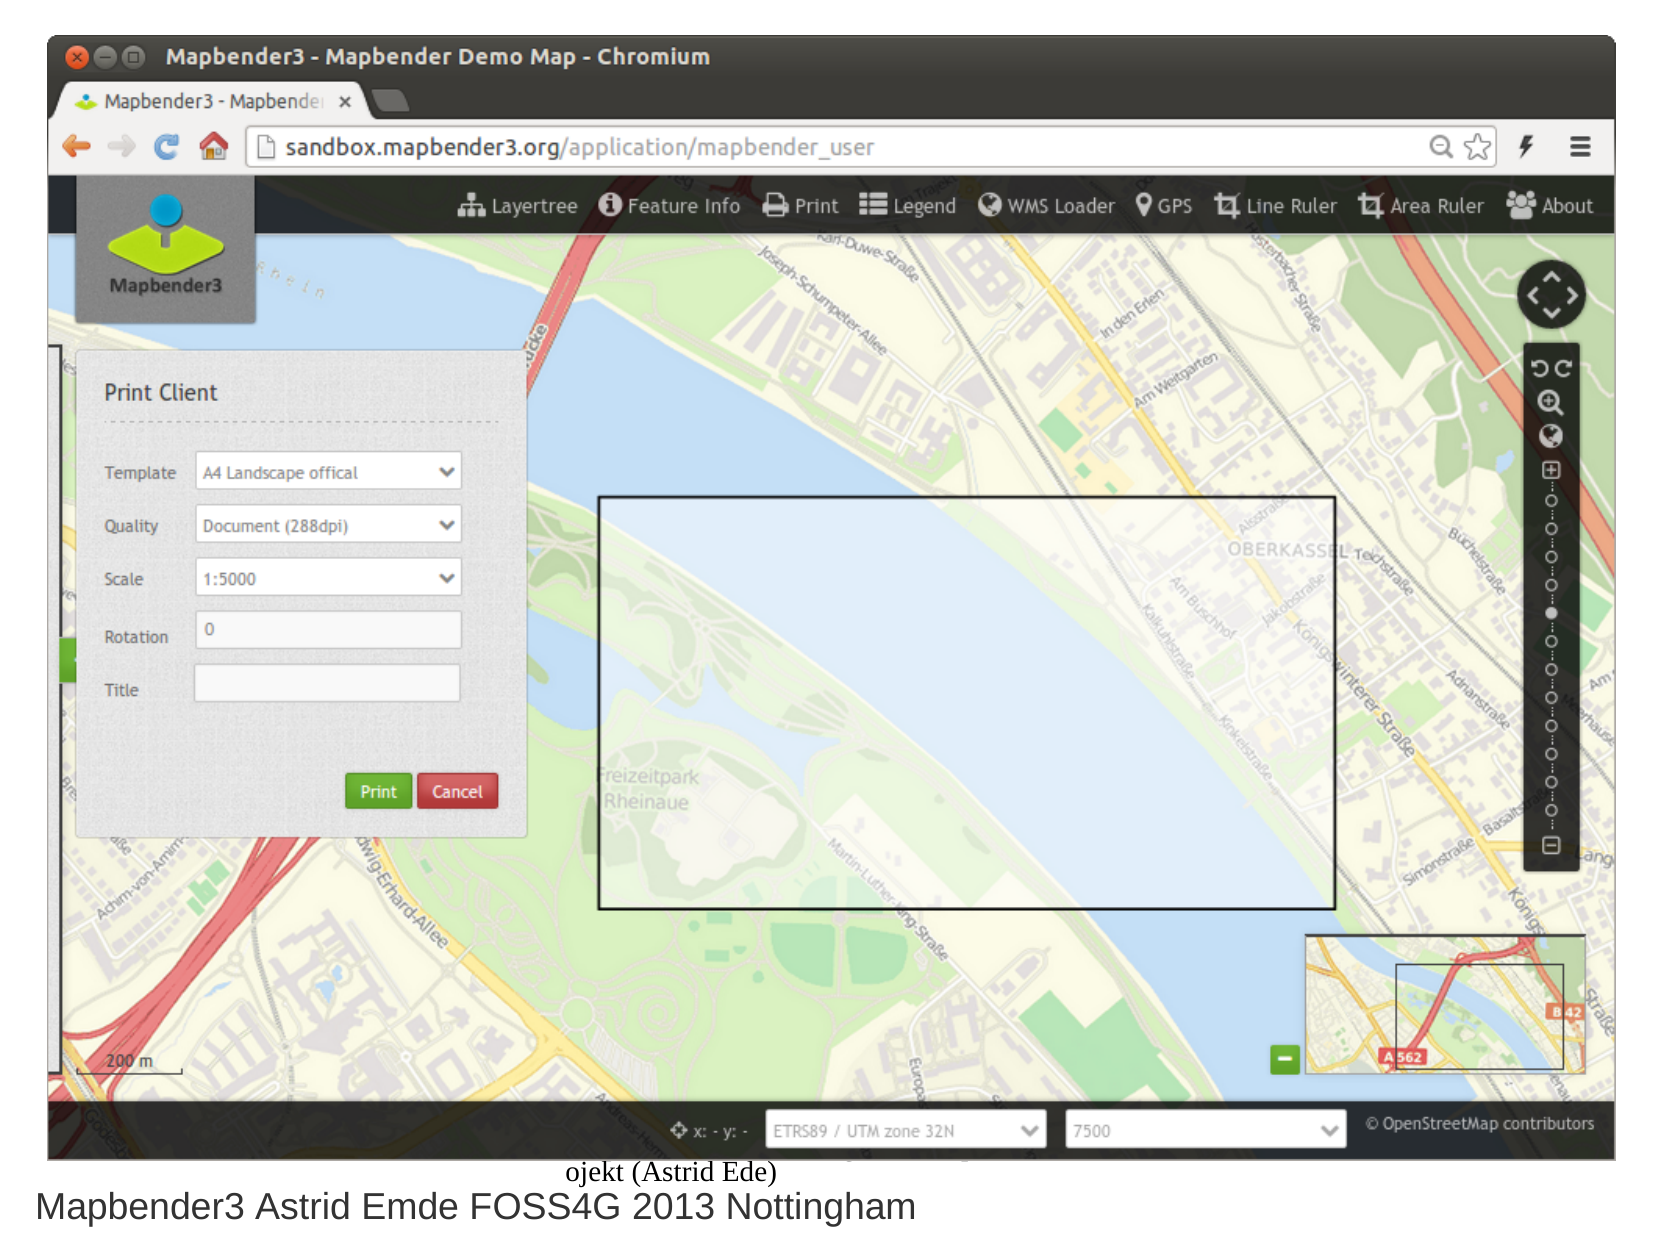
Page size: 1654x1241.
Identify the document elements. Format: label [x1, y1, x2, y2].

picture [47, 35, 1616, 1161]
